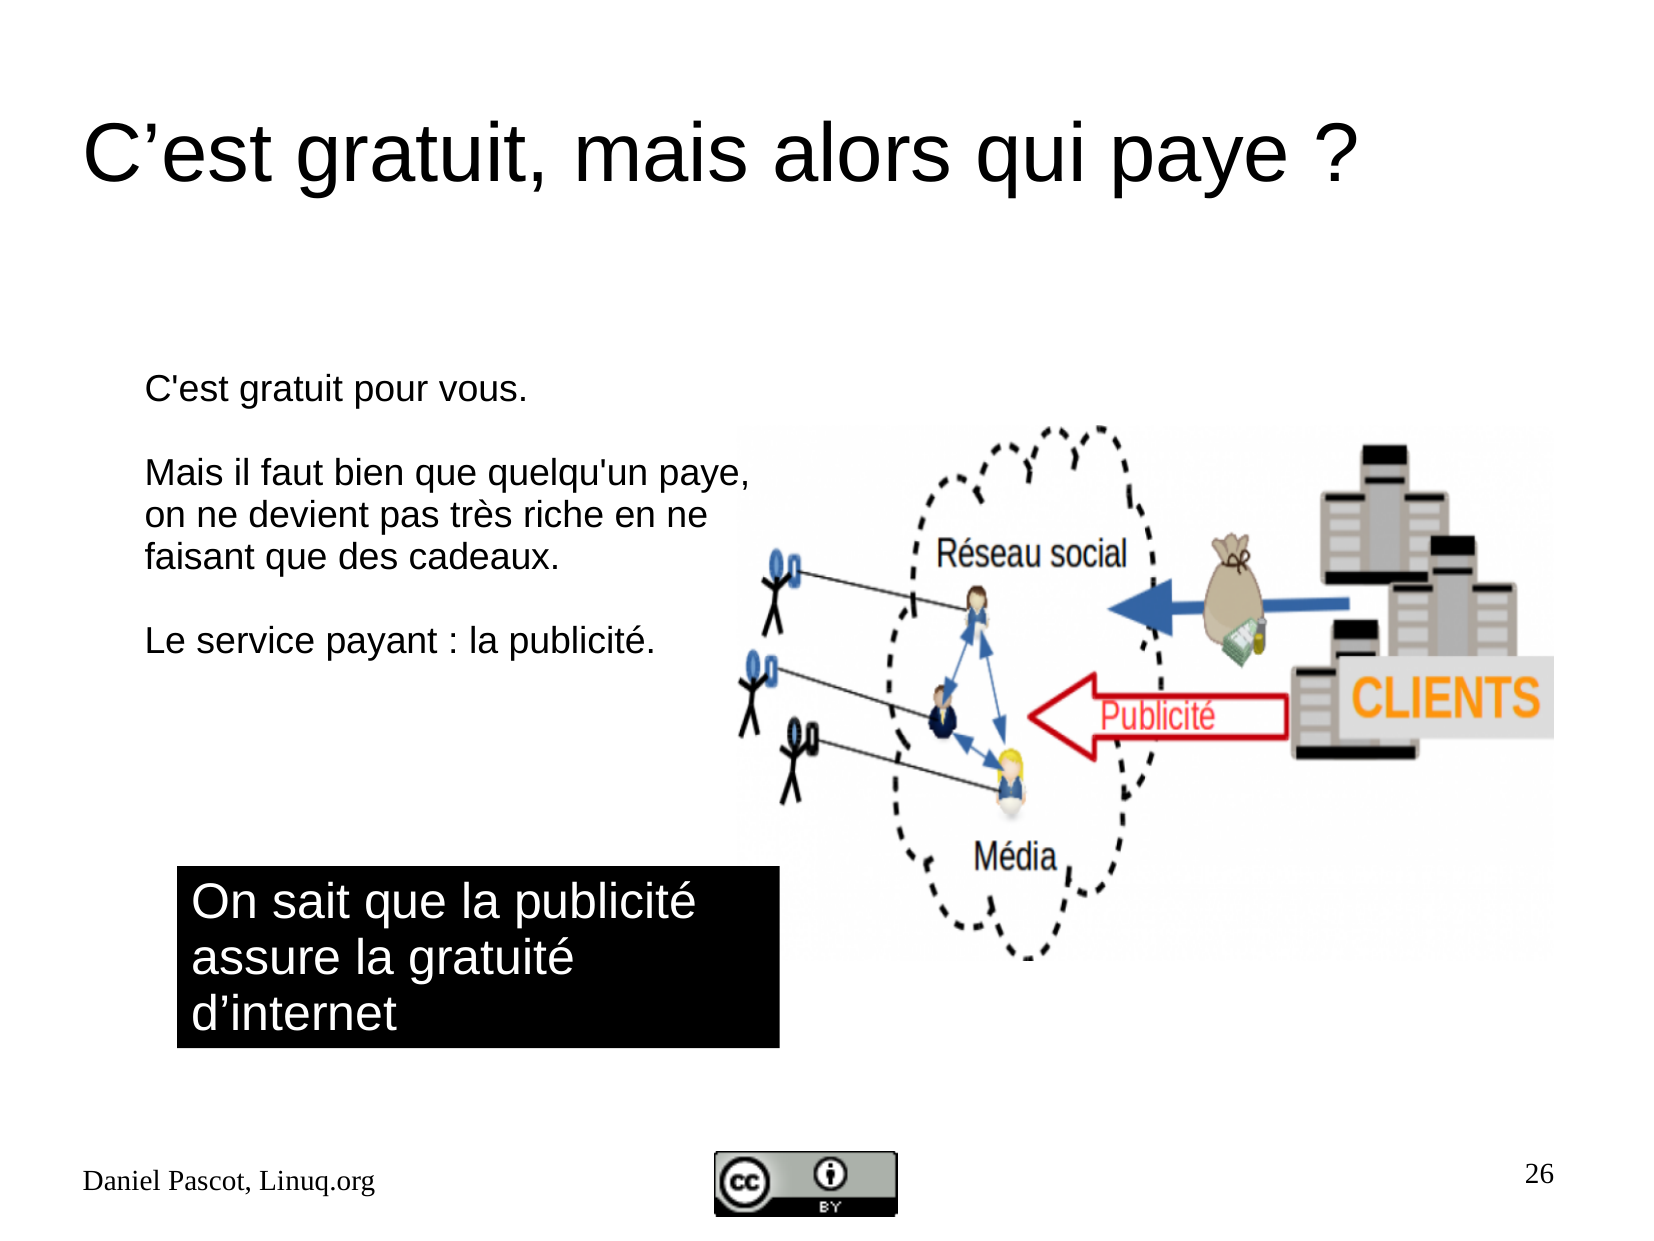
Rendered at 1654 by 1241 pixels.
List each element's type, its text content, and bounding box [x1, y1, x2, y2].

picture [714, 1151, 898, 1217]
text_box On sait que la publicité assure la gratuité d’internet [177, 866, 780, 1049]
title C’est gratuit, mais alors qui paye ? [82, 49, 1571, 257]
picture [736, 425, 1554, 961]
text_box C'est gratuit pour vous. Mais il faut bien que quelqu'un paye, on ne devient pas très riche en ne faisant que des cadeaux. Le service payant : la publicité. [129, 360, 811, 772]
